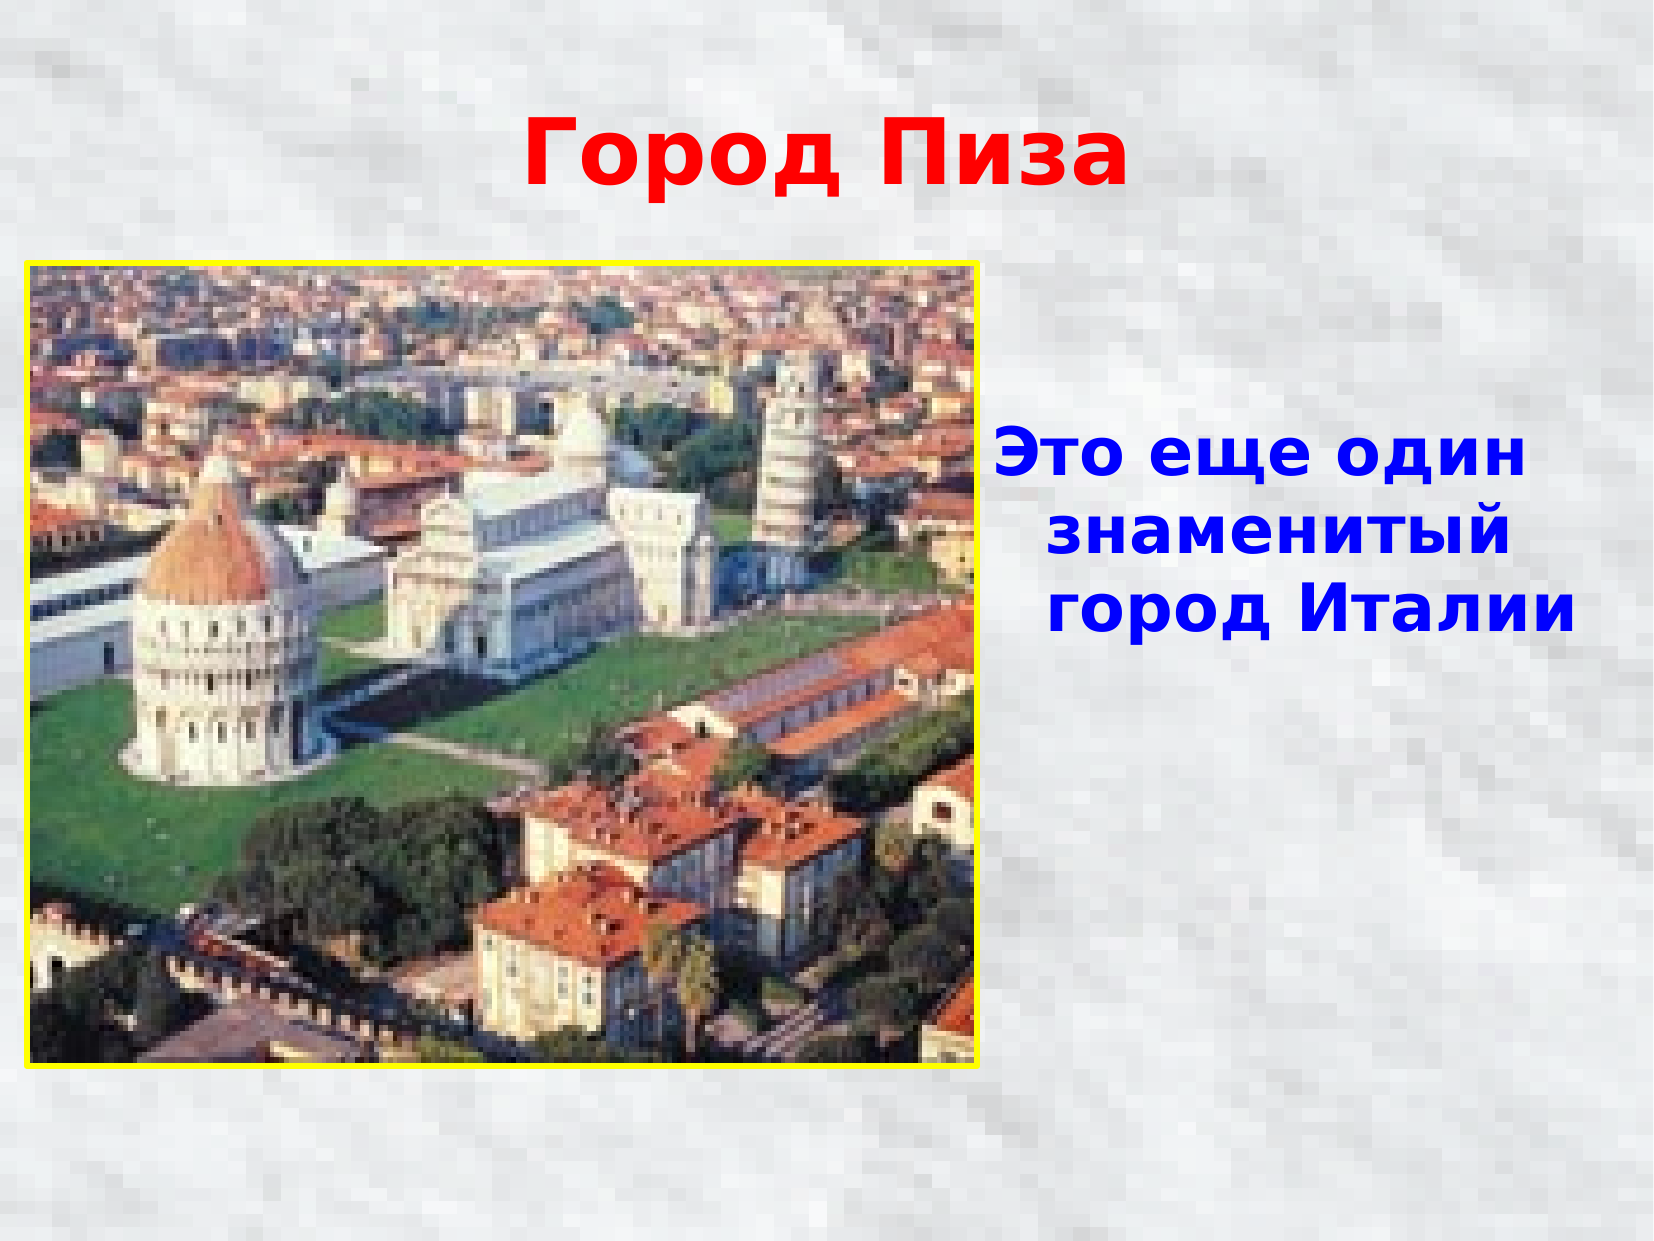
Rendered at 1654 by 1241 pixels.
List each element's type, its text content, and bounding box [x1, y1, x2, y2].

list Это еще один знаменитый город Италии [974, 413, 1654, 1241]
picture [0, 0, 1654, 1241]
picture [29, 265, 975, 1063]
title Город Пиза [82, 56, 1571, 250]
